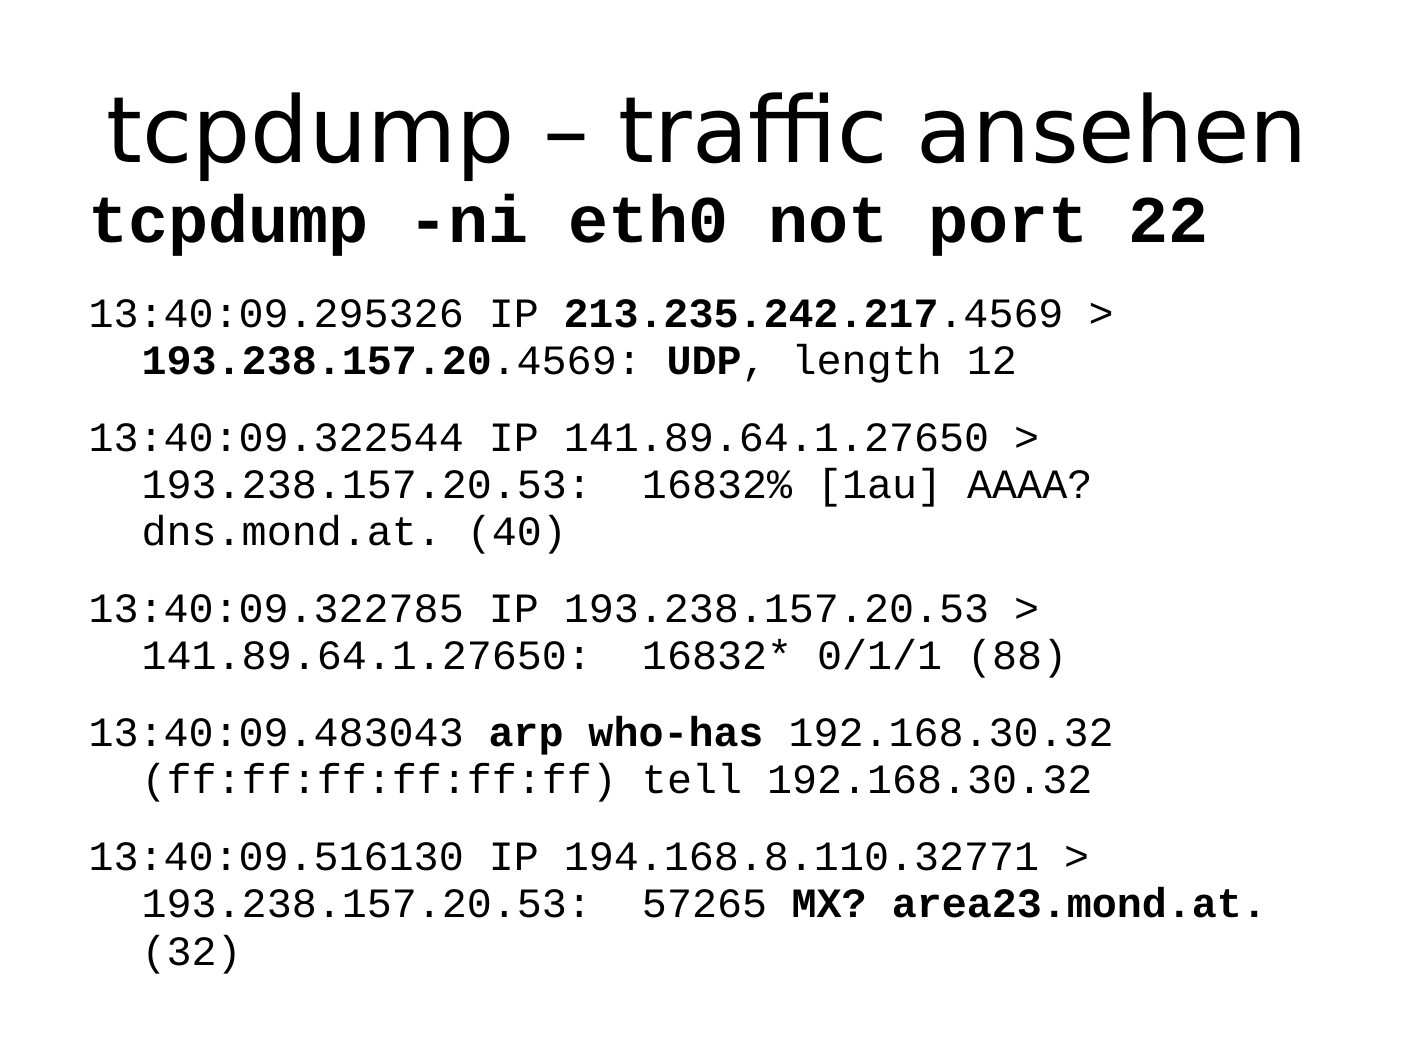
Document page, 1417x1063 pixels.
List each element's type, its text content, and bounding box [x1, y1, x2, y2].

title tcpdump – traffic ansehen [70, 49, 1346, 187]
list tcpdump -ni eth0 not port 22 13:40:09.295326 IP 213.235.242.217.4569 > 193.238.157.20.4569: UDP, length 12 13:40:09.322544 IP 141.89.64.1.27650 > 193.238.157.20.53: 16832% [1au] AAAA? dns.mond.at. (40) 13:40:09.322785 IP 193.238.157.20.53 > 141.89.64.1.27650: 16832* 0/1/1 (88) 13:40:09.483043 arp who-has 192.168.30.32 (ff:ff:ff:ff:ff:ff) tell 192.168.30.32 13:40:09.516130 IP 194.168.8.110.32771 > 193.238.157.20.53: 57265 MX? area23.mond.at. (32) [70, 187, 1346, 1055]
